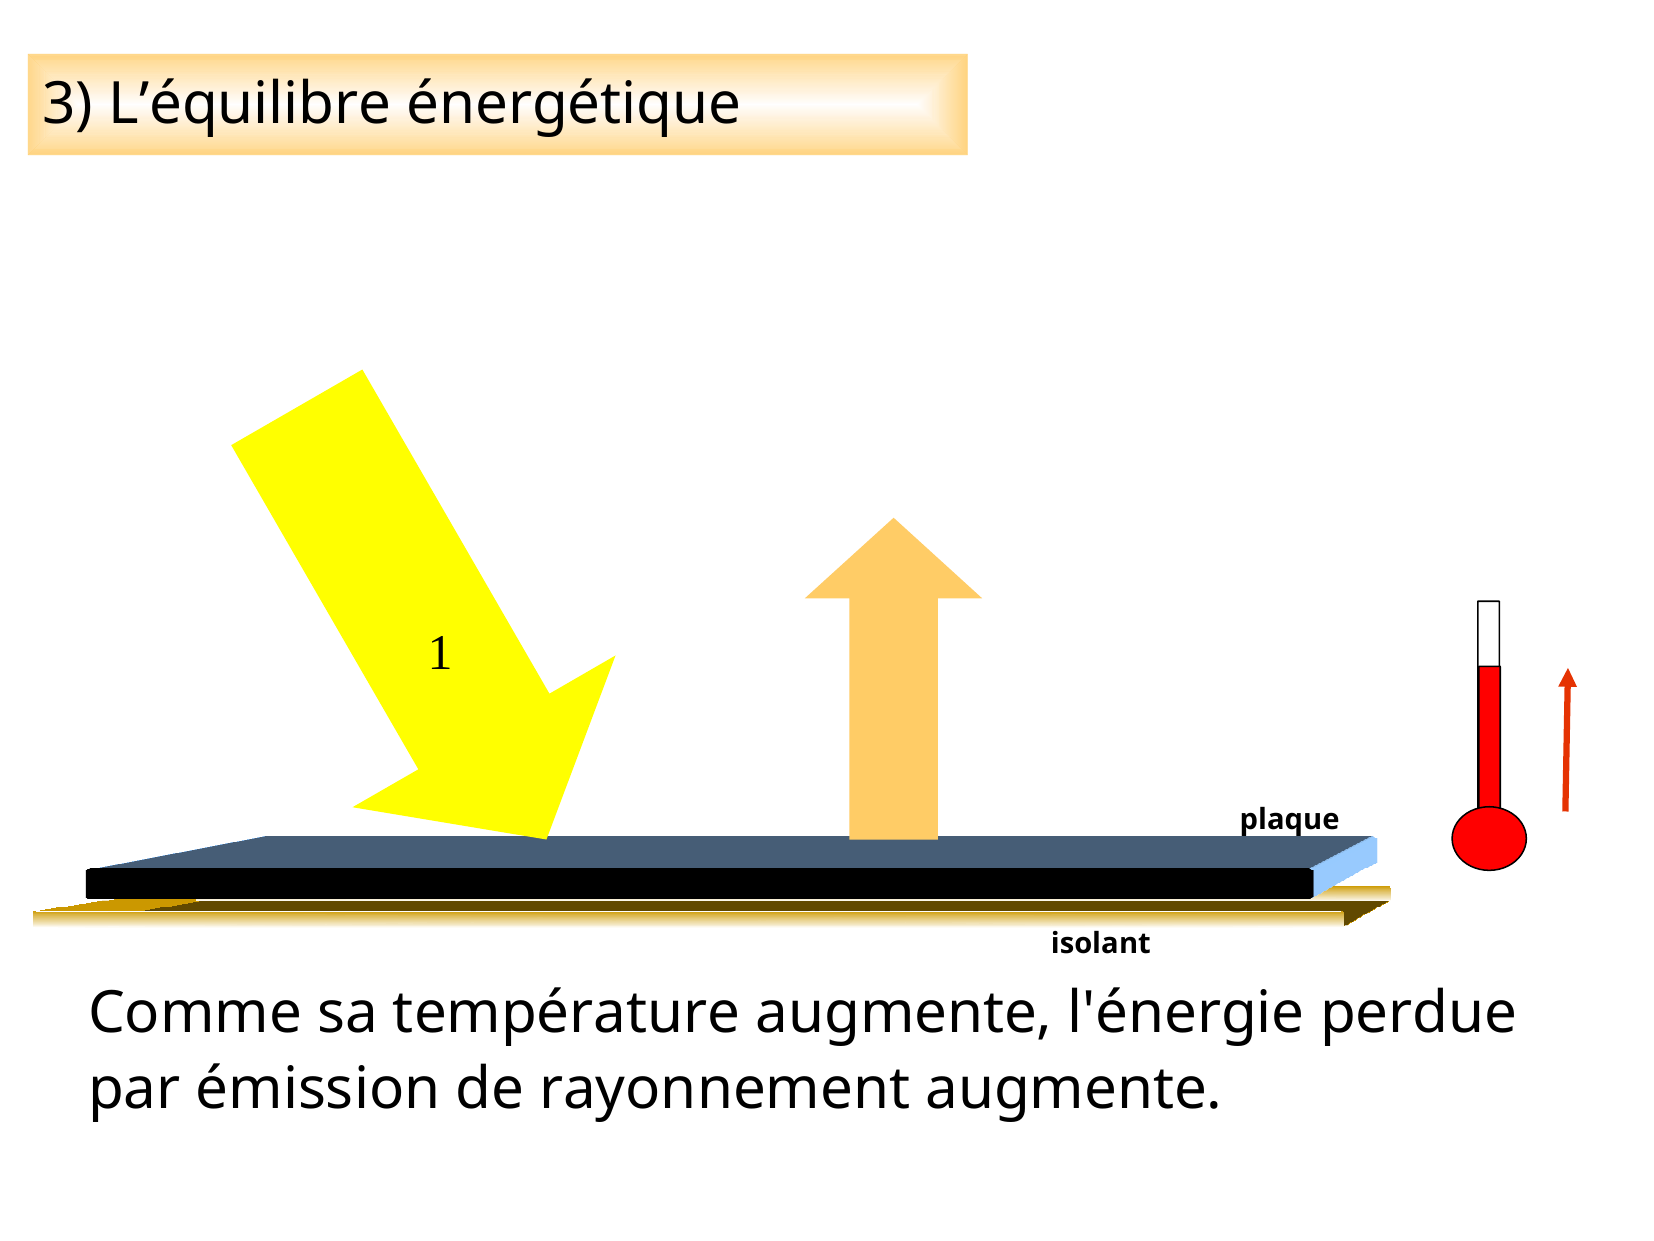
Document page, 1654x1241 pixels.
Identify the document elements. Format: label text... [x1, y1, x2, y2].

picture [21, 826, 1406, 939]
text_box [231, 369, 616, 840]
text_box isolant [1035, 915, 1288, 963]
text_box [27, 53, 968, 156]
text_box Comme sa température augmente, l'énergie perdue par émission de rayonnement augmente. [73, 963, 1611, 1201]
text_box 1 [427, 616, 463, 687]
text_box [804, 517, 983, 840]
text_box 3) L’équilibre énergétique [27, 53, 967, 155]
text_box plaque [1224, 791, 1477, 866]
text_box [1470, 601, 1527, 871]
